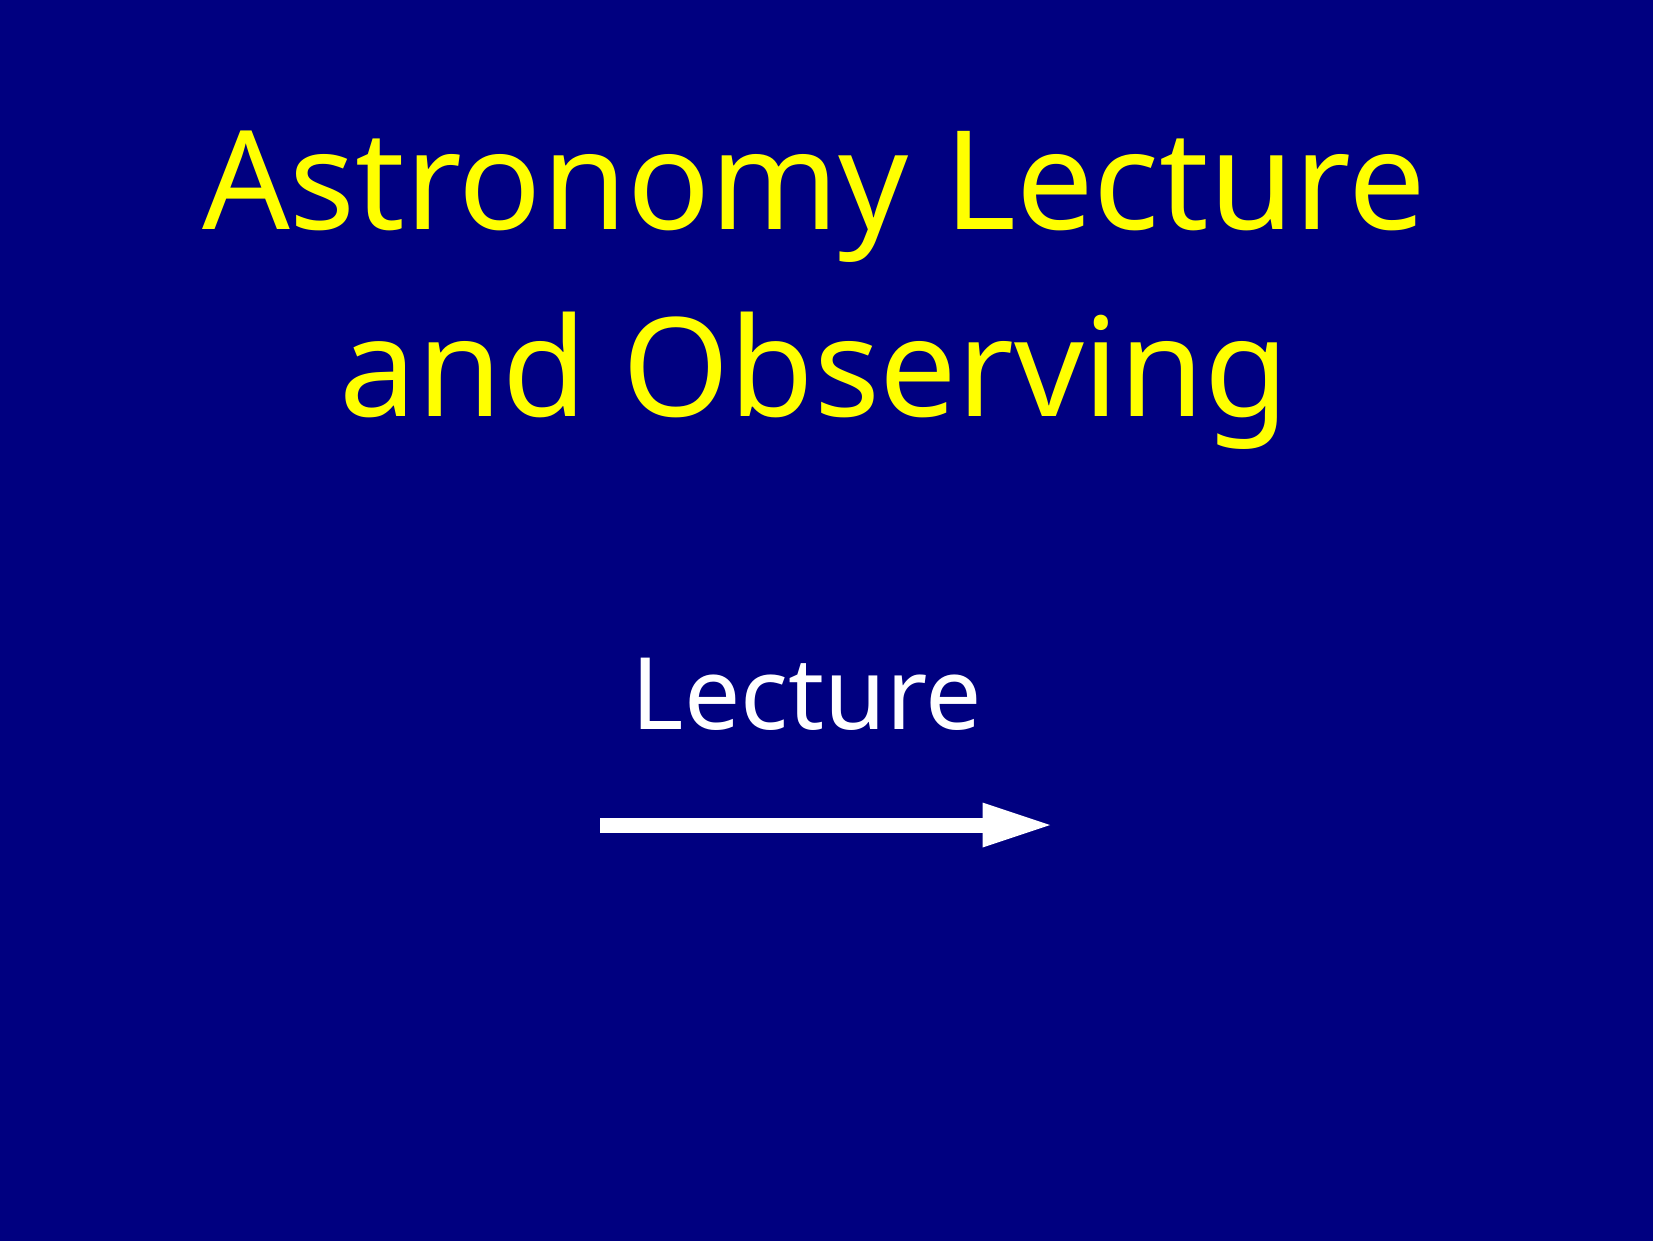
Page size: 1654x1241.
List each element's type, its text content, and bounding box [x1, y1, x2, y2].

text_box Astronomy Lecture and Observing [187, 75, 1500, 422]
text_box Lecture [617, 614, 1013, 751]
